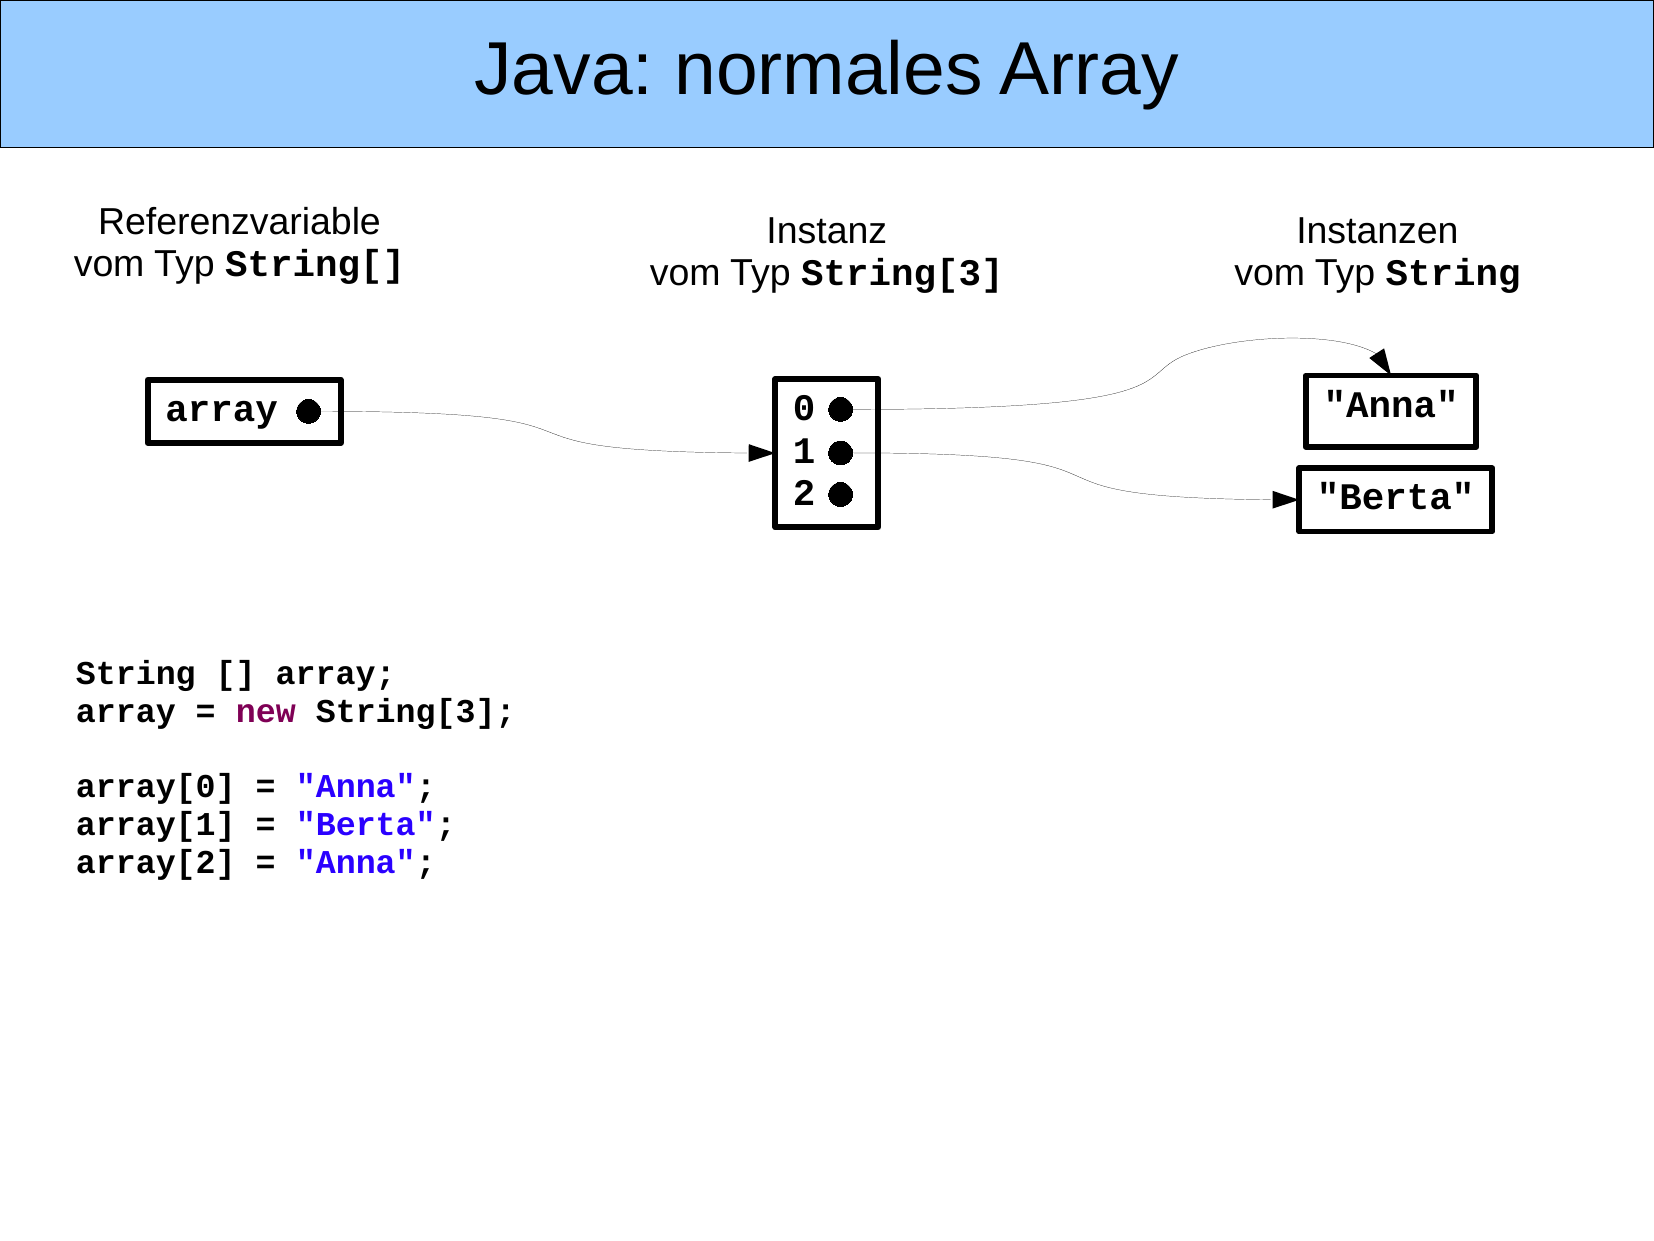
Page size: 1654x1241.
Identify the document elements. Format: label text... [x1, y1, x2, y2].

text_box [828, 482, 853, 507]
text_box [828, 441, 853, 465]
text_box 0 1 2 [775, 379, 879, 528]
text_box String [] array; array = new String[3]; array[0] = "Anna"; array[1] = "Berta"; array[2] = "Anna"; [61, 649, 531, 965]
text_box [296, 399, 321, 424]
text_box array [147, 379, 341, 443]
text_box Instanz vom Typ String[3] [635, 202, 1019, 305]
text_box "Anna" [1305, 375, 1477, 447]
text_box [0, 0, 1654, 148]
text_box Instanzen vom Typ String [1219, 202, 1536, 305]
text_box Java: normales Array [459, 19, 1194, 119]
text_box [828, 397, 853, 422]
text_box "Berta" [1299, 468, 1493, 532]
text_box Referenzvariable vom Typ String[] [59, 193, 420, 296]
